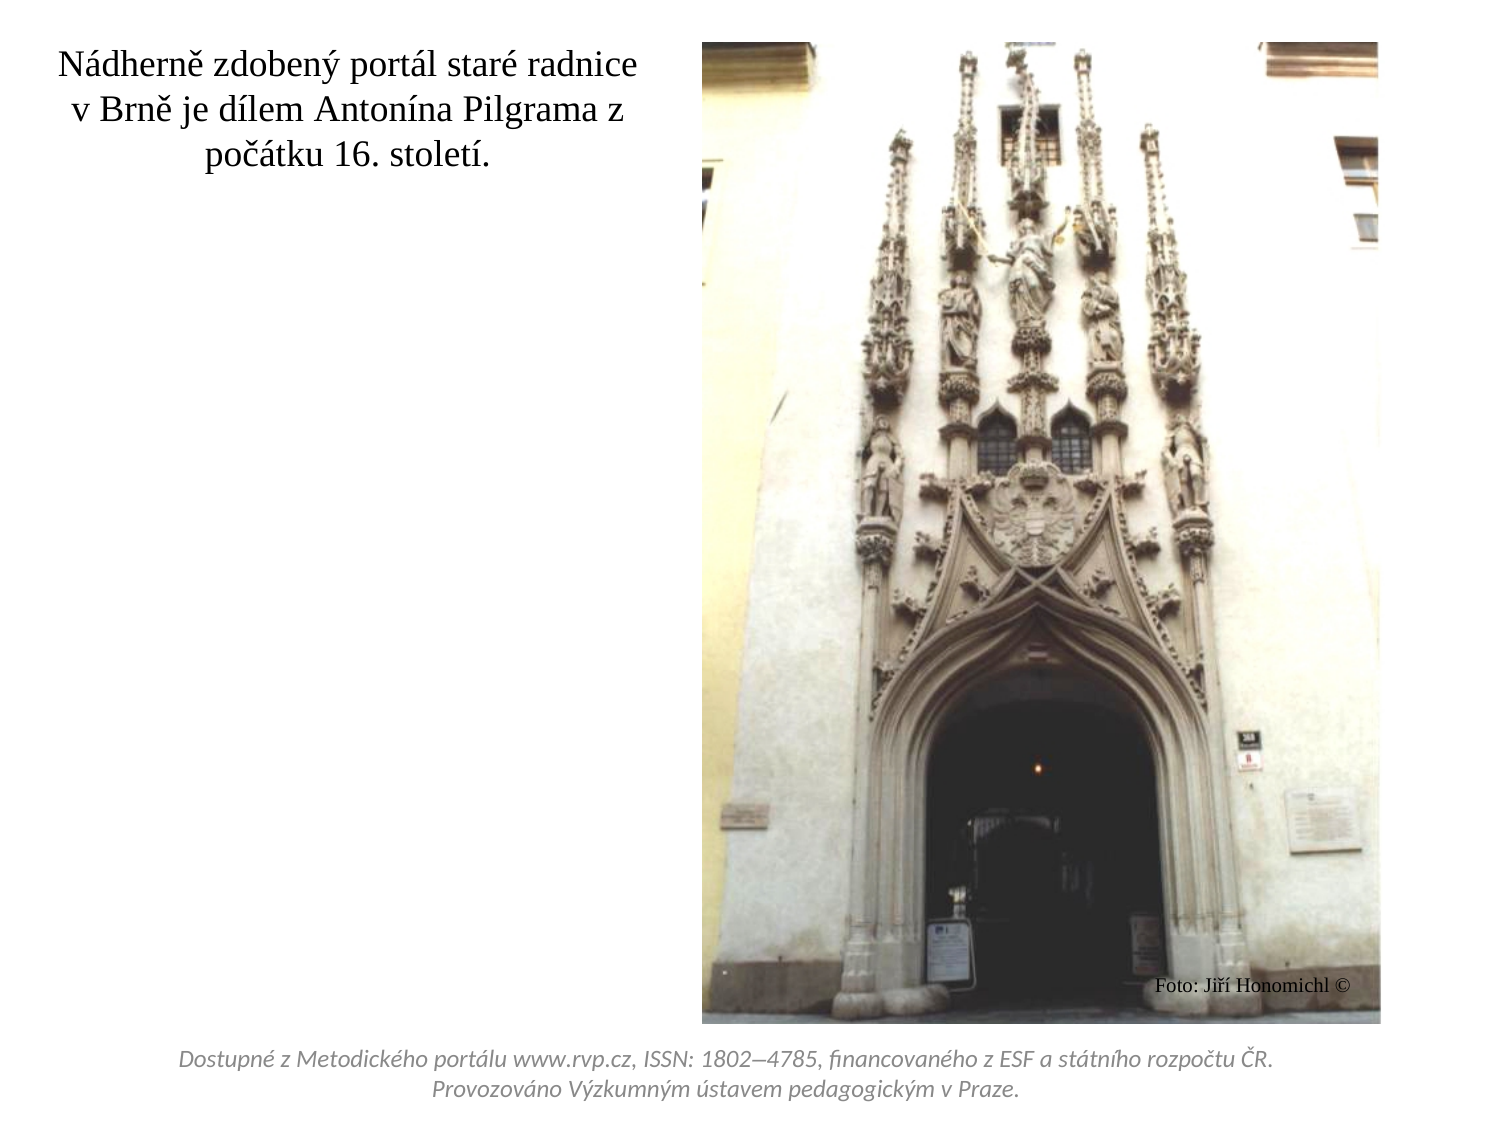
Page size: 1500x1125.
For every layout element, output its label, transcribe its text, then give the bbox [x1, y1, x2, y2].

text_box Foto: Jiří Honomichl © [1139, 963, 1372, 1005]
picture [702, 42, 1385, 1024]
text_box Dostupné z Metodického portálu www.rvp.cz, ISSN: 1802–4785, financovaného z ESF a státního rozpočtu ČR. Provozováno Výzkumným ústavem pedagogickým v Praze. [105, 1042, 1348, 1103]
text_box Nádherně zdobený portál staré radnice v Brně je dílem Antonína Pilgrama z počátku 16. století. [41, 30, 656, 182]
